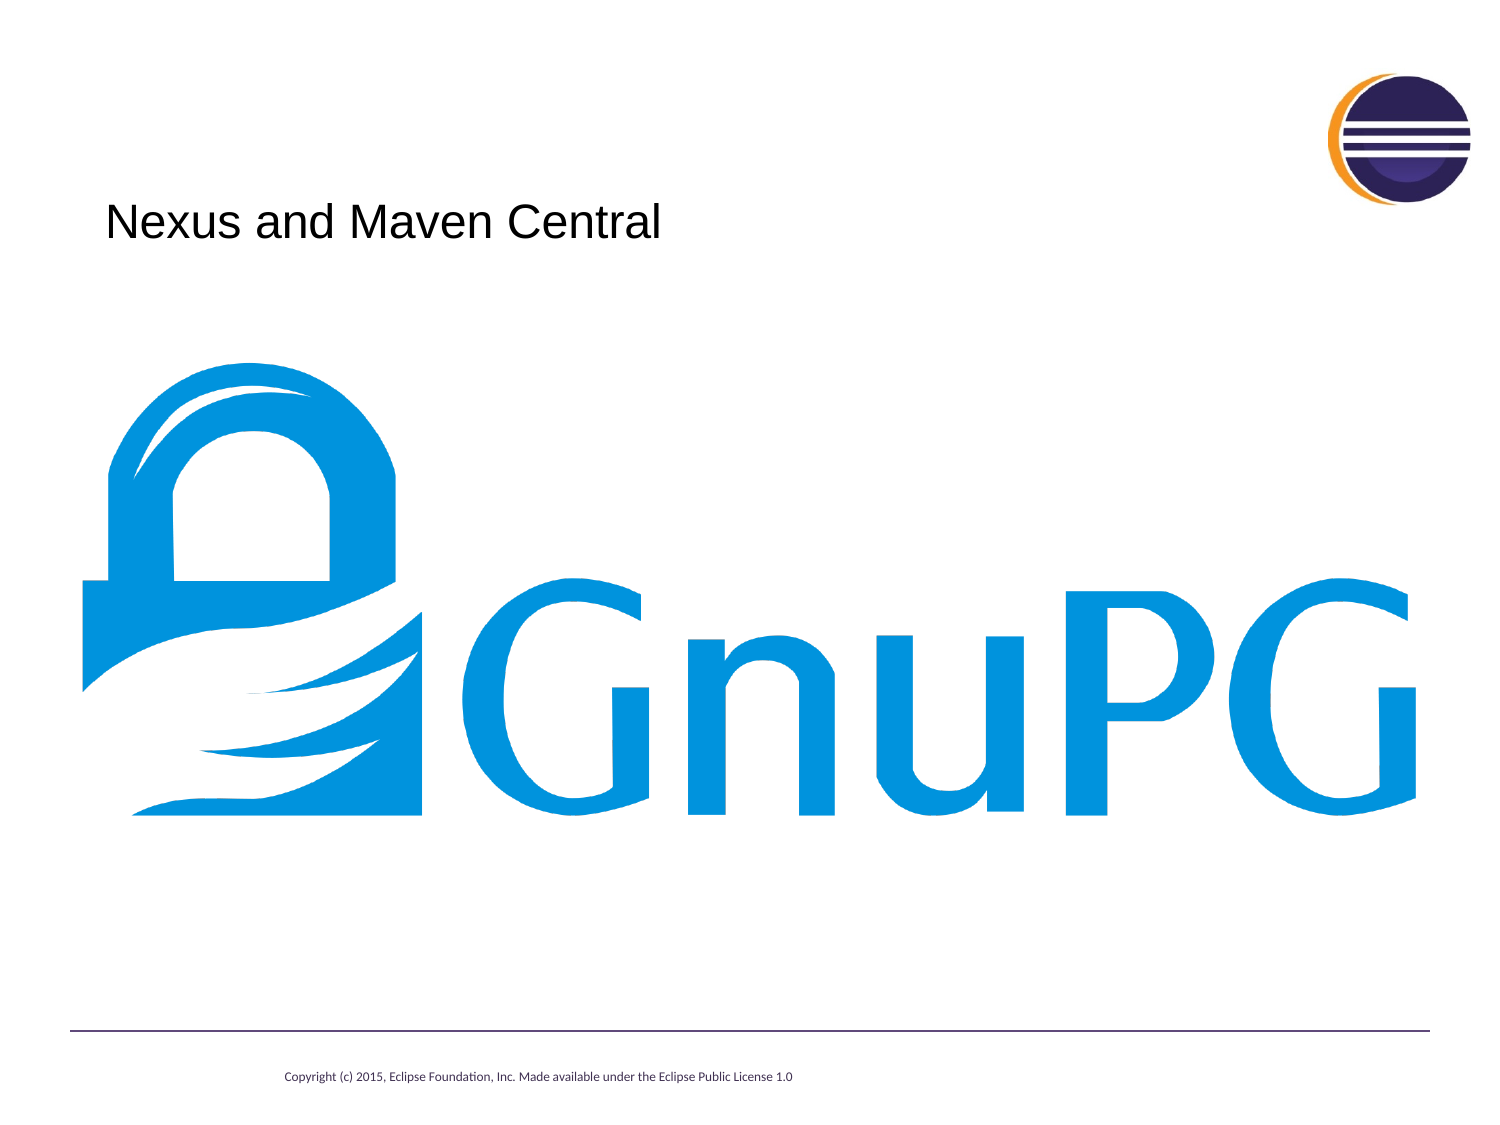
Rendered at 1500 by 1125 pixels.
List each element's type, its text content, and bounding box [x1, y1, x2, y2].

picture [1328, 68, 1471, 210]
title Nexus and Maven Central [105, 88, 1381, 330]
picture [72, 354, 1426, 824]
